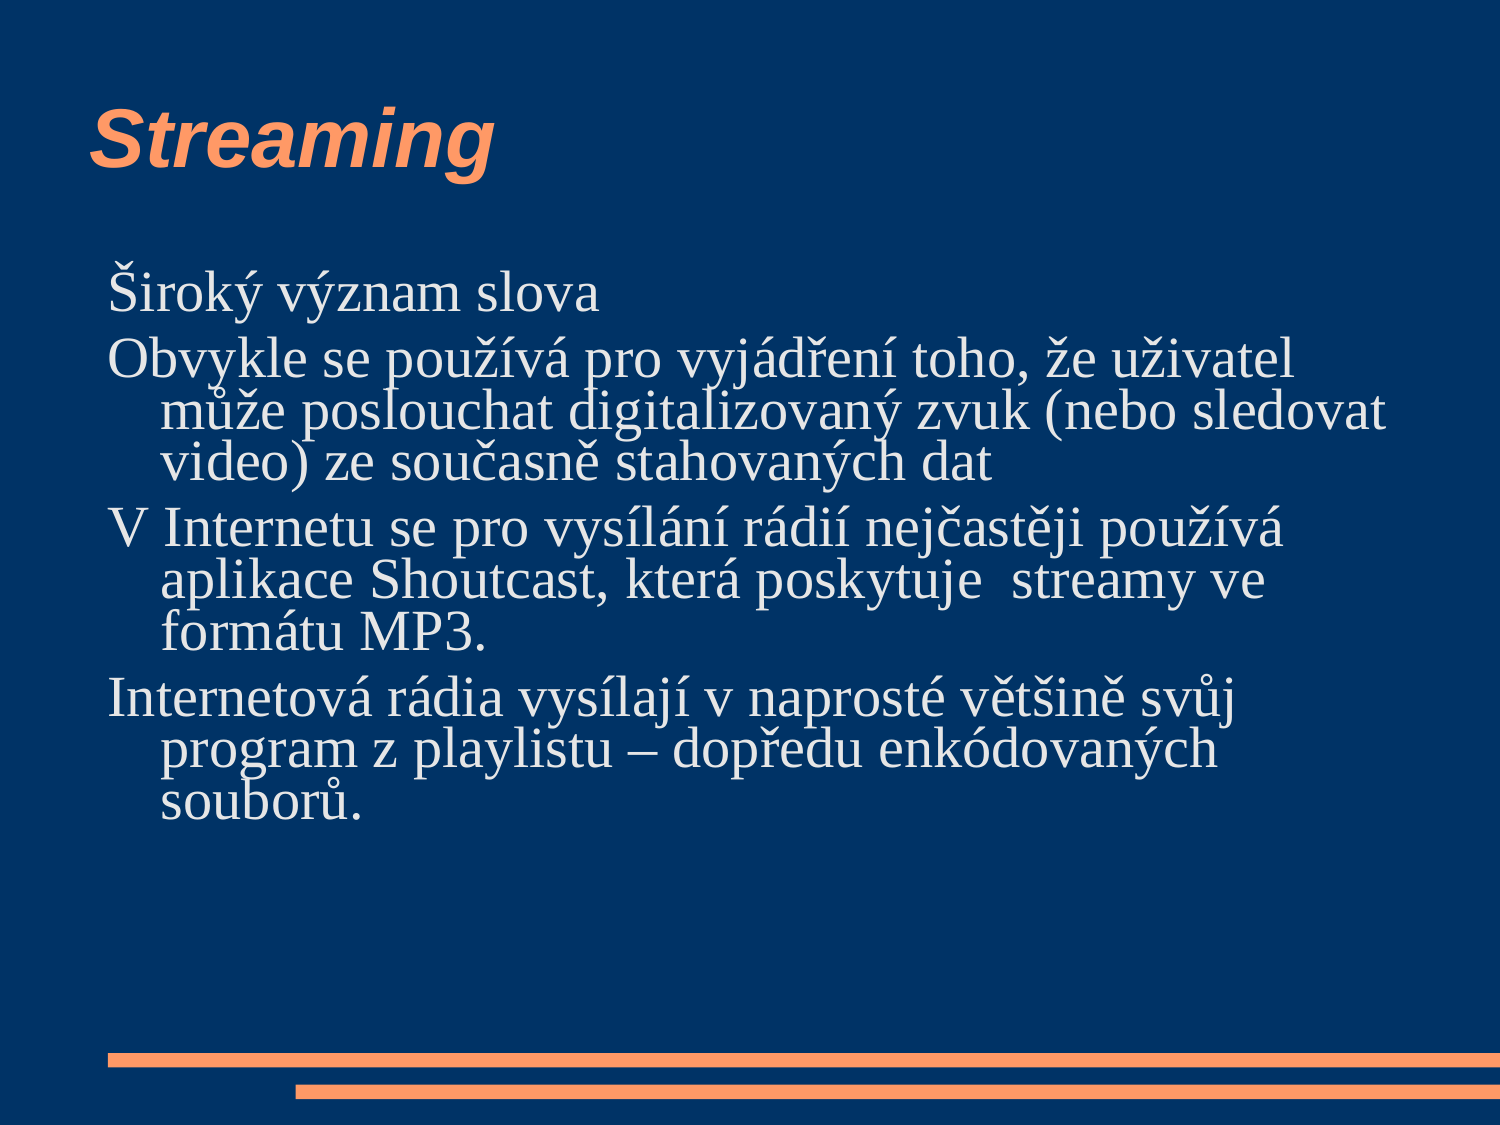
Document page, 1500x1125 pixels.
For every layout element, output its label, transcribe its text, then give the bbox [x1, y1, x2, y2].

list Široký význam slova Obvykle se používá pro vyjádření toho, že uživatel může poslouchat digitalizovaný zvuk (nebo sledovat video) ze současně stahovaných dat V Internetu se pro vysílání rádií nejčastěji používá aplikace Shoutcast, která poskytuje streamy ve formátu MP3. Internetová rádia vysílají v naprosté většině svůj program z playlistu – dopředu enkódovaných souborů. [75, 262, 1426, 1006]
title Streaming [75, 45, 1426, 233]
